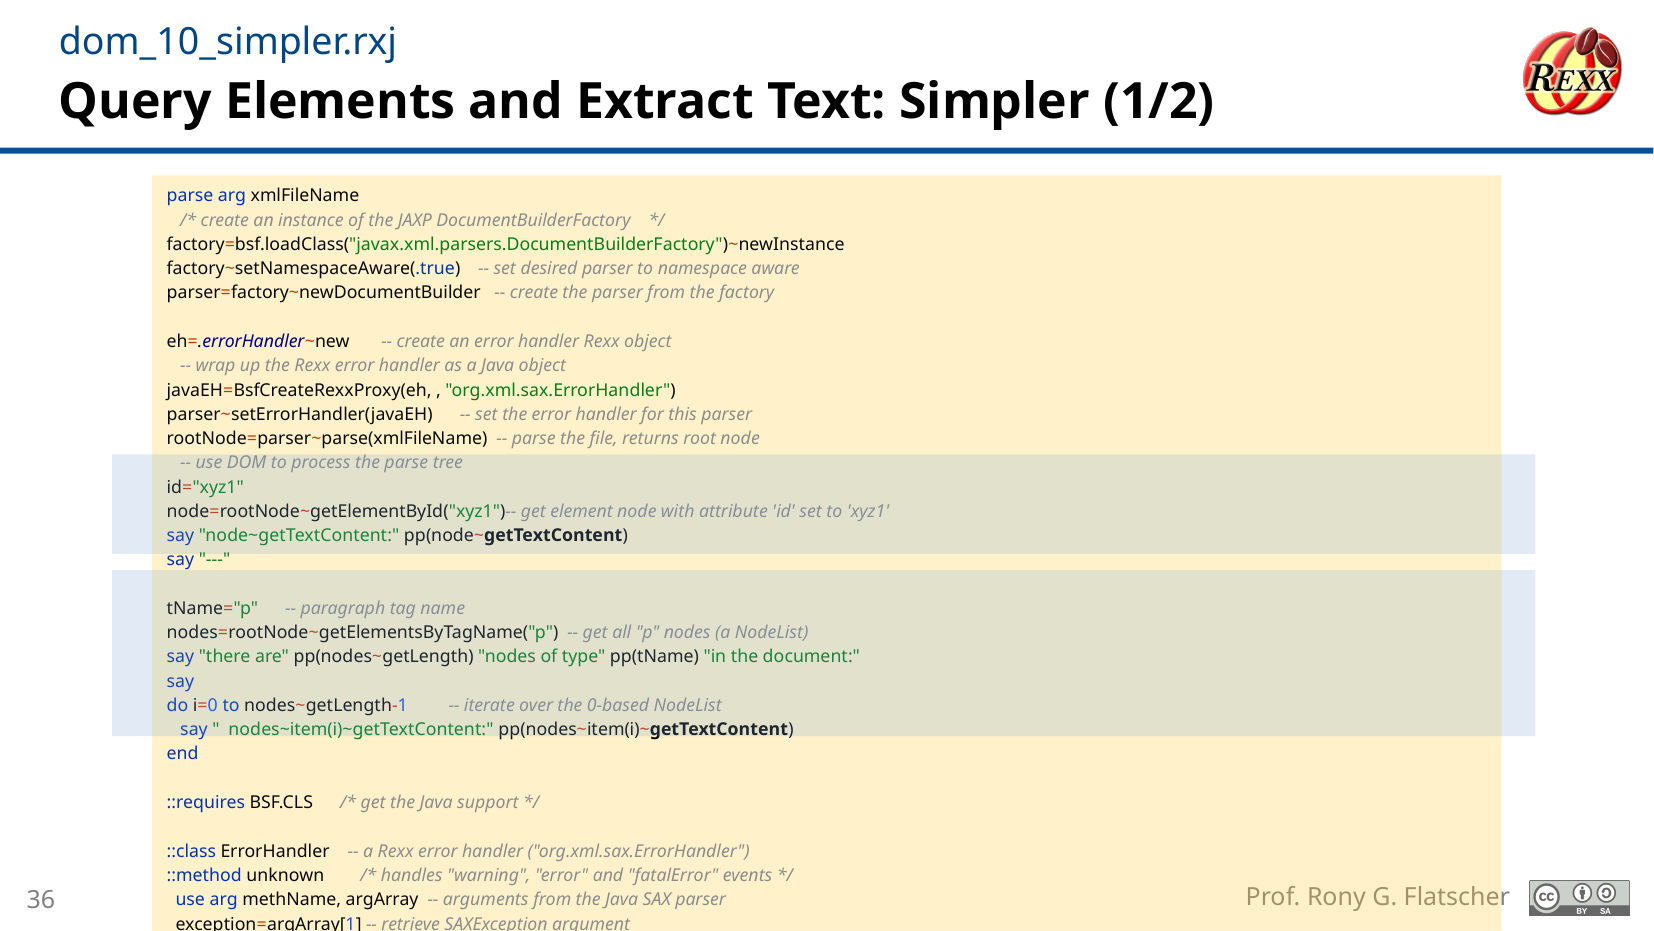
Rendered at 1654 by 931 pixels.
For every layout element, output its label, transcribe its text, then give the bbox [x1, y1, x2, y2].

title dom_10_simpler.rxj Query Elements and Extract Text: Simpler (1/2) [0, 0, 1625, 148]
text_box parse arg xmlFileName /* create an instance of the JAXP DocumentBuilderFactory */ factory=bsf.loadClass("javax.xml.parsers.DocumentBuilderFactory")~newInstance factory~setNamespaceAware(.true) -- set desired parser to namespace aware parser=factory~newDocumentBuilder -- create the parser from the factory eh=.errorHandler~new -- create an error handler Rexx object -- wrap up the Rexx error handler as a Java object javaEH=BsfCreateRexxProxy(eh, , "org.xml.sax.ErrorHandler") parser~setErrorHandler(javaEH) -- set the error handler for this parser rootNode=parser~parse(xmlFileName) -- parse the file, returns root node -- use DOM to process the parse tree id="xyz1" node=rootNode~getElementById("xyz1")-- get element node with attribute 'id' set to 'xyz1' say "node~getTextContent:" pp(node~getTextContent) say "---" tName="p" -- paragraph tag name nodes=rootNode~getElementsByTagName("p") -- get all "p" nodes (a NodeList) say "there are" pp(nodes~getLength) "nodes of type" pp(tName) "in the document:" say do i=0 to nodes~getLength-1 -- iterate over the 0-based NodeList say " nodes~item(i)~getTextContent:" pp(nodes~item(i)~getTextContent) end ::requires BSF.CLS /* get the Java support */ ::class ErrorHandler -- a Rexx error handler ("org.xml.sax.ErrorHandler") ::method unknown /* handles "warning", "error" and "fatalError" events */ use arg methName, argArray -- arguments from the Java SAX parser exception=argArray[1] -- retrieve SAXException argument .error~say(methName":" "line="exception~getLineNumber",col="exception~getColumnNumber":" pp(exception~getMessage)) [151, 737, 1502, 928]
text_box [112, 454, 1536, 554]
text_box [112, 570, 1536, 737]
text_box parse arg xmlFileName /* create an instance of the JAXP DocumentBuilderFactory */ factory=bsf.loadClass("javax.xml.parsers.DocumentBuilderFactory")~newInstance factory~setNamespaceAware(.true) -- set desired parser to namespace aware parser=factory~newDocumentBuilder -- create the parser from the factory eh=.errorHandler~new -- create an error handler Rexx object -- wrap up the Rexx error handler as a Java object javaEH=BsfCreateRexxProxy(eh, , "org.xml.sax.ErrorHandler") parser~setErrorHandler(javaEH) -- set the error handler for this parser rootNode=parser~parse(xmlFileName) -- parse the file, returns root node -- use DOM to process the parse tree id="xyz1" node=rootNode~getElementById("xyz1")-- get element node with attribute 'id' set to 'xyz1' say "node~getTextContent:" pp(node~getTextContent) say "---" tName="p" -- paragraph tag name nodes=rootNode~getElementsByTagName("p") -- get all "p" nodes (a NodeList) say "there are" pp(nodes~getLength) "nodes of type" pp(tName) "in the document:" say do i=0 to nodes~getLength-1 -- iterate over the 0-based NodeList say " nodes~item(i)~getTextContent:" pp(nodes~item(i)~getTextContent) end ::requires BSF.CLS /* get the Java support */ ::class ErrorHandler -- a Rexx error handler ("org.xml.sax.ErrorHandler") ::method unknown /* handles "warning", "error" and "fatalError" events */ use arg methName, argArray -- arguments from the Java SAX parser exception=argArray[1] -- retrieve SAXException argument .error~say(methName":" "line="exception~getLineNumber",col="exception~getColumnNumber":" pp(exception~getMessage)) [151, 175, 1502, 454]
